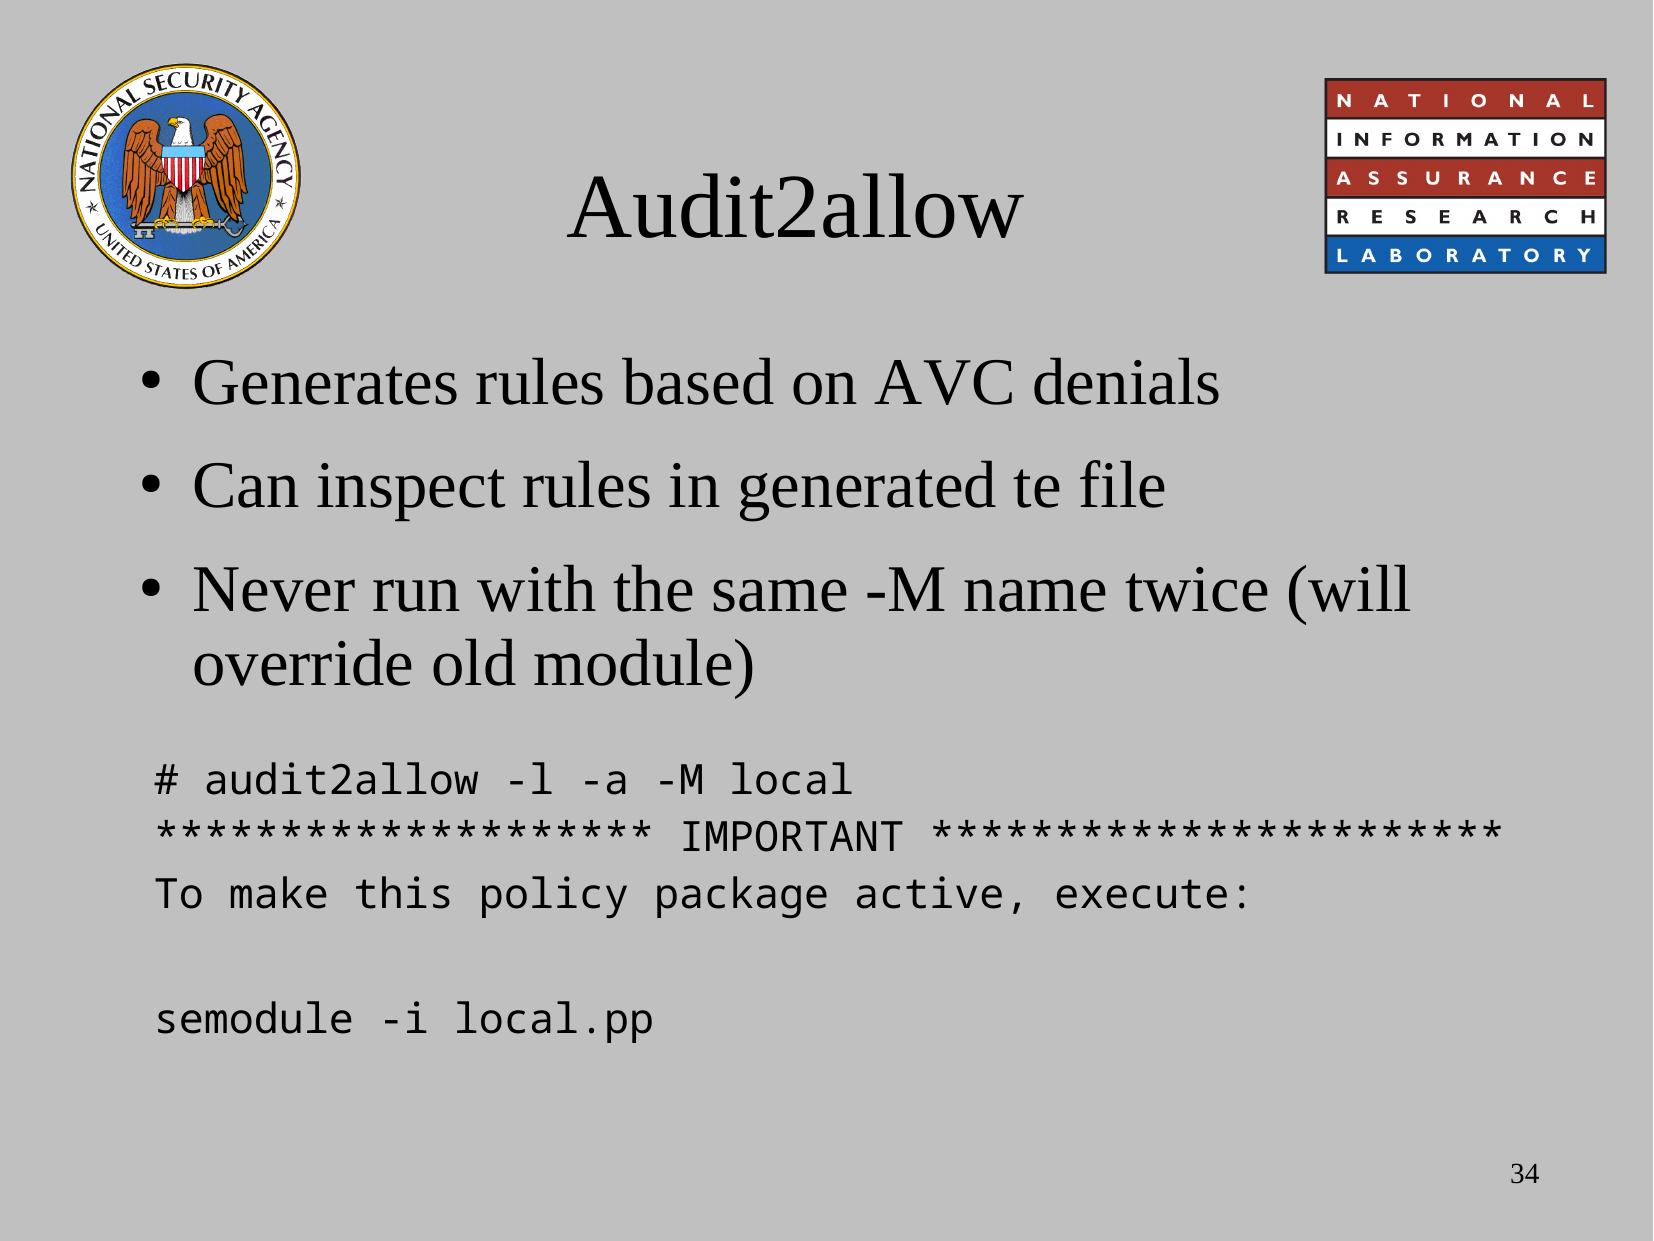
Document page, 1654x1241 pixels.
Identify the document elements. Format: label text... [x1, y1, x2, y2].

picture [1324, 78, 1607, 274]
text_box # audit2allow -l -a -M local ******************** IMPORTANT *********************** To make this policy package active, execute: semodule -i local.pp [153, 749, 1542, 1050]
title Audit2allow [312, 102, 1279, 311]
list Generates rules based on AVC denials Can inspect rules in generated te file Never run with the same -M name twice (will override old module) [121, 344, 1534, 1127]
picture [69, 61, 303, 291]
